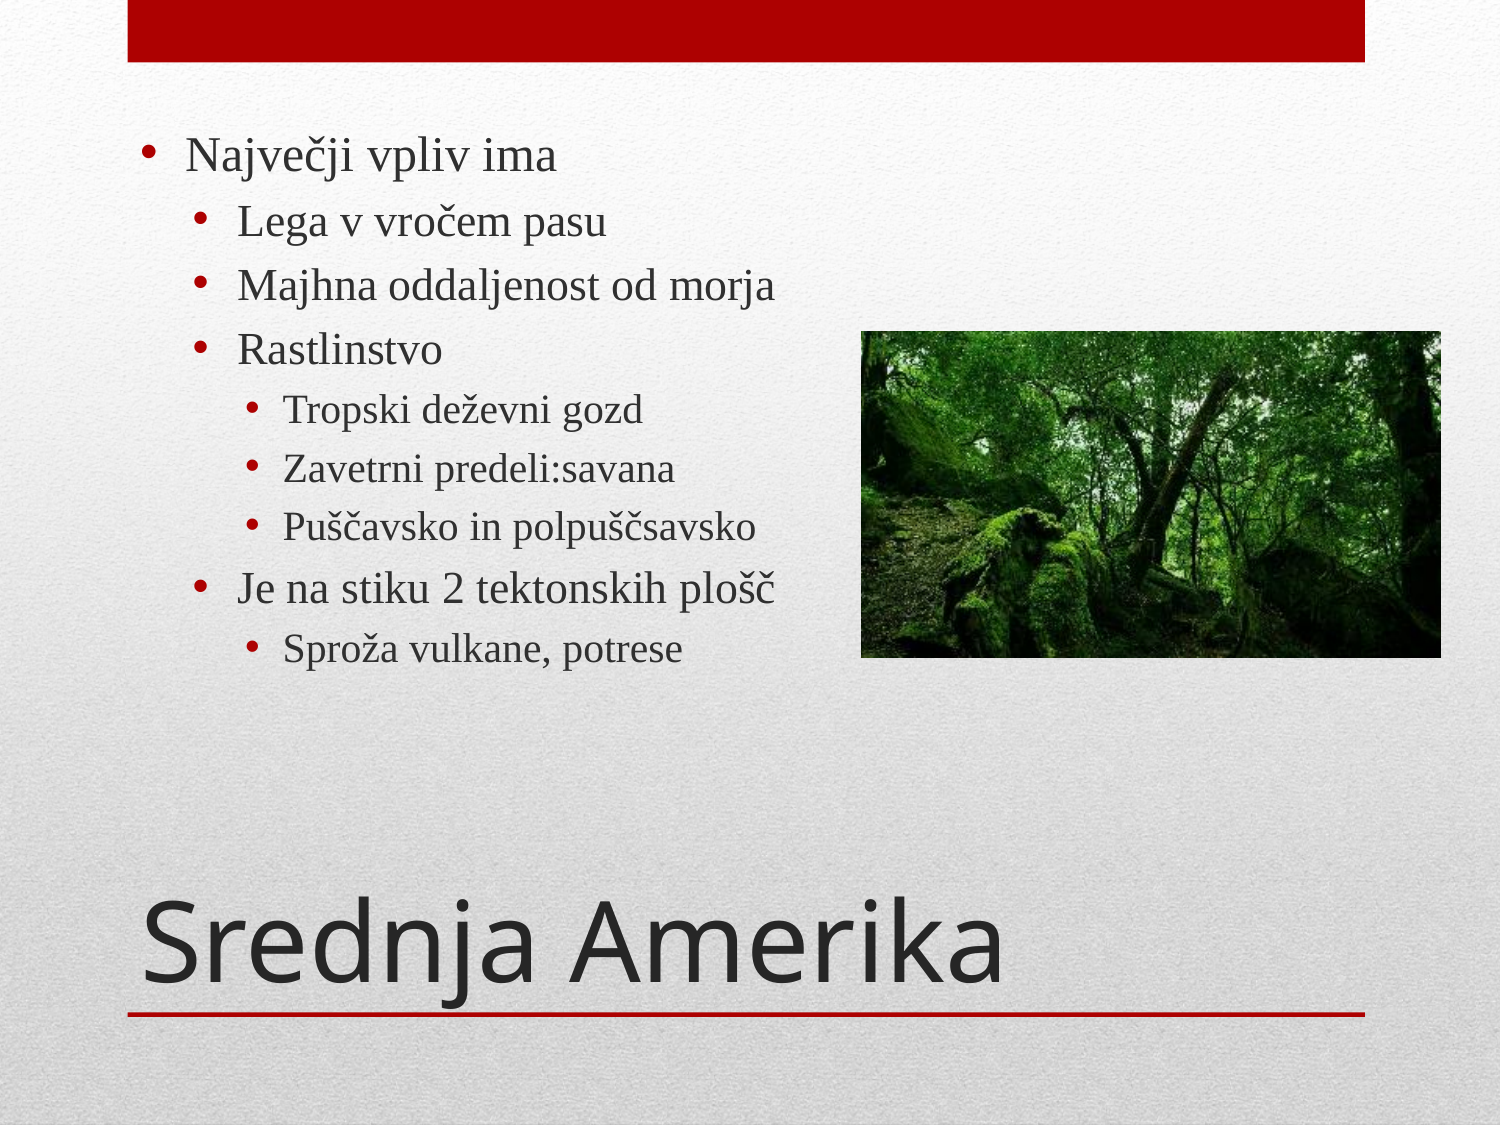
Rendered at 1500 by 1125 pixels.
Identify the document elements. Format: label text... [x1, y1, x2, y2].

list Največji vpliv ima Lega v vročem pasu Majhna oddaljenost od morja Rastlinstvo Tropski deževni gozd Zavetrni predeli:savana Puščavsko in polpuščsavsko Je na stiku 2 tektonskih plošč Sproža vulkane, potrese [125, 112, 1363, 750]
title Srednja Amerika [125, 750, 1238, 1013]
picture [0, 0, 1500, 1125]
